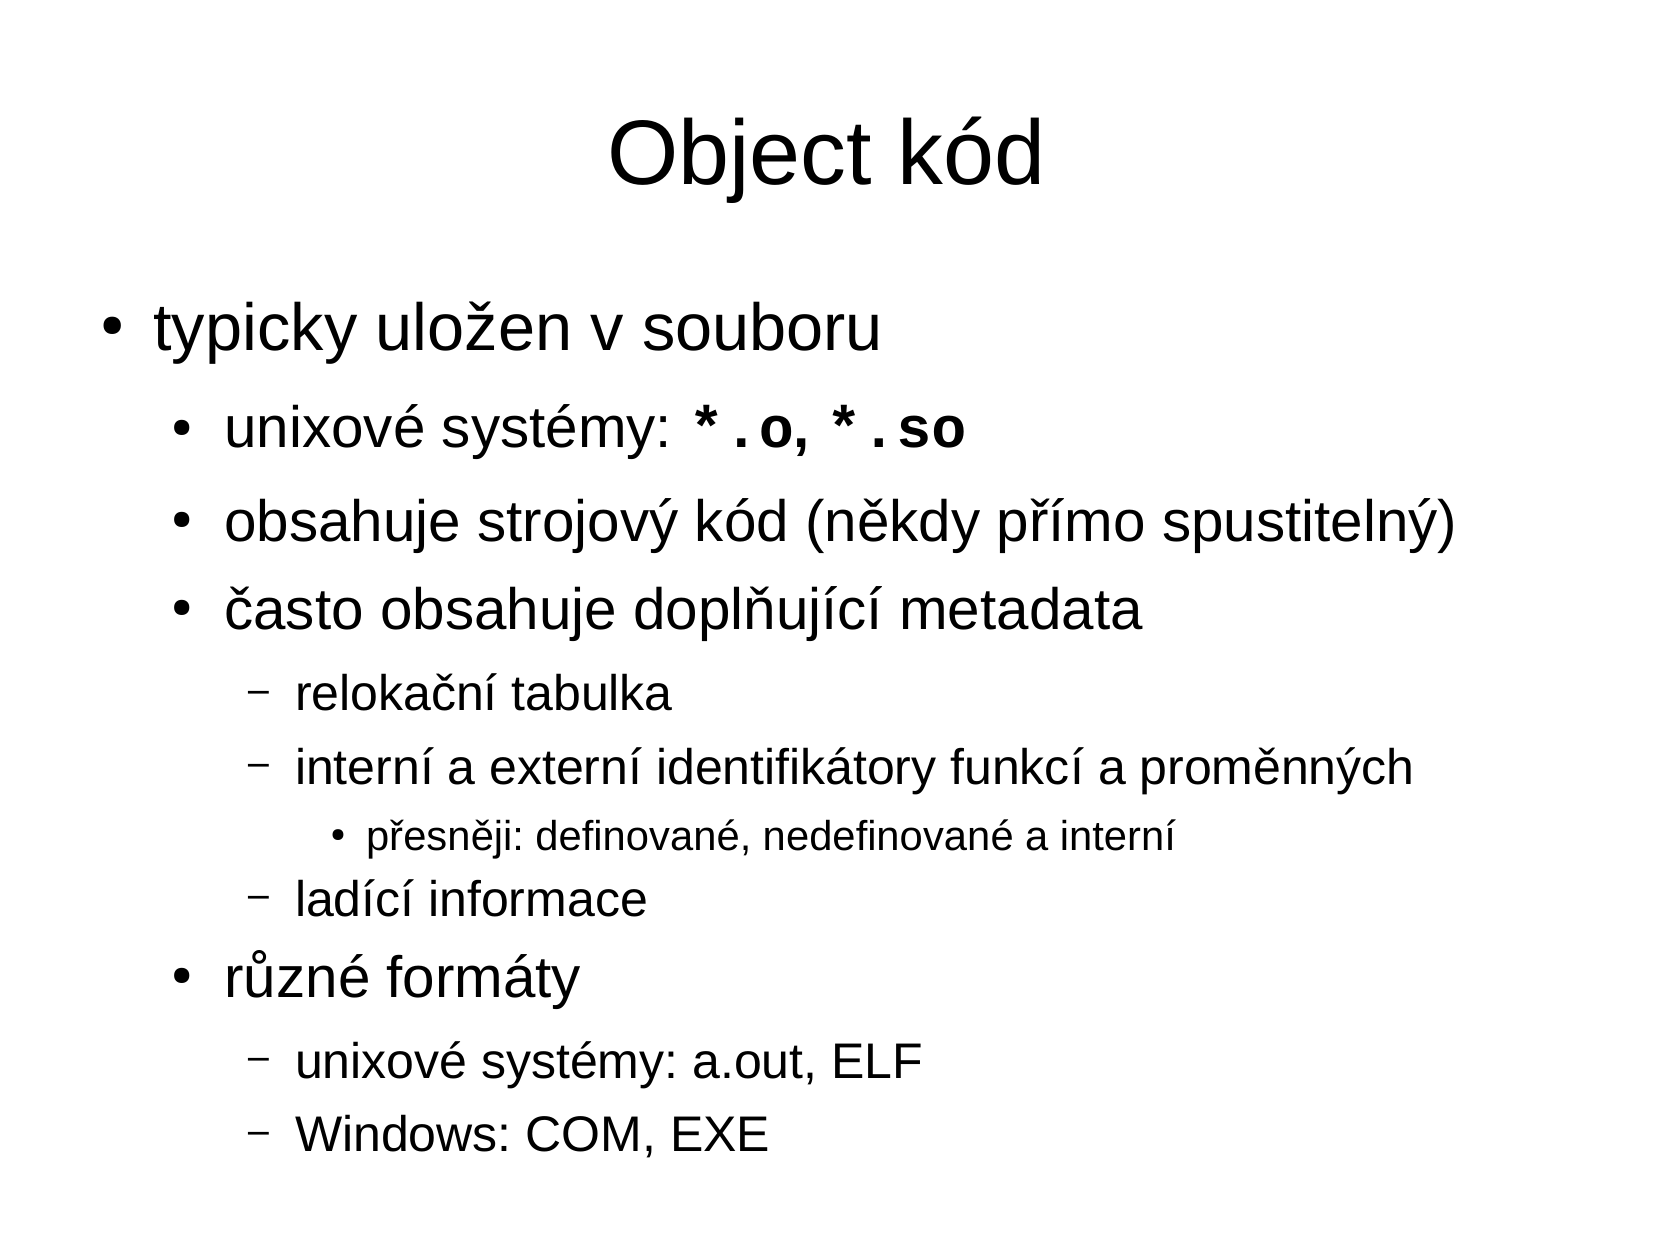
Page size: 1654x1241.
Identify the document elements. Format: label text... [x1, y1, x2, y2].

list typicky uložen v souboru unixové systémy: *.o, *.so obsahuje strojový kód (někdy přímo spustitelný) často obsahuje doplňující metadata relokační tabulka interní a externí identifikátory funkcí a proměnných přesněji: definované, nedefinované a interní ladící informace různé formáty unixové systémy: a.out, ELF Windows: COM, EXE [82, 290, 1571, 1163]
title Object kód [82, 56, 1571, 250]
